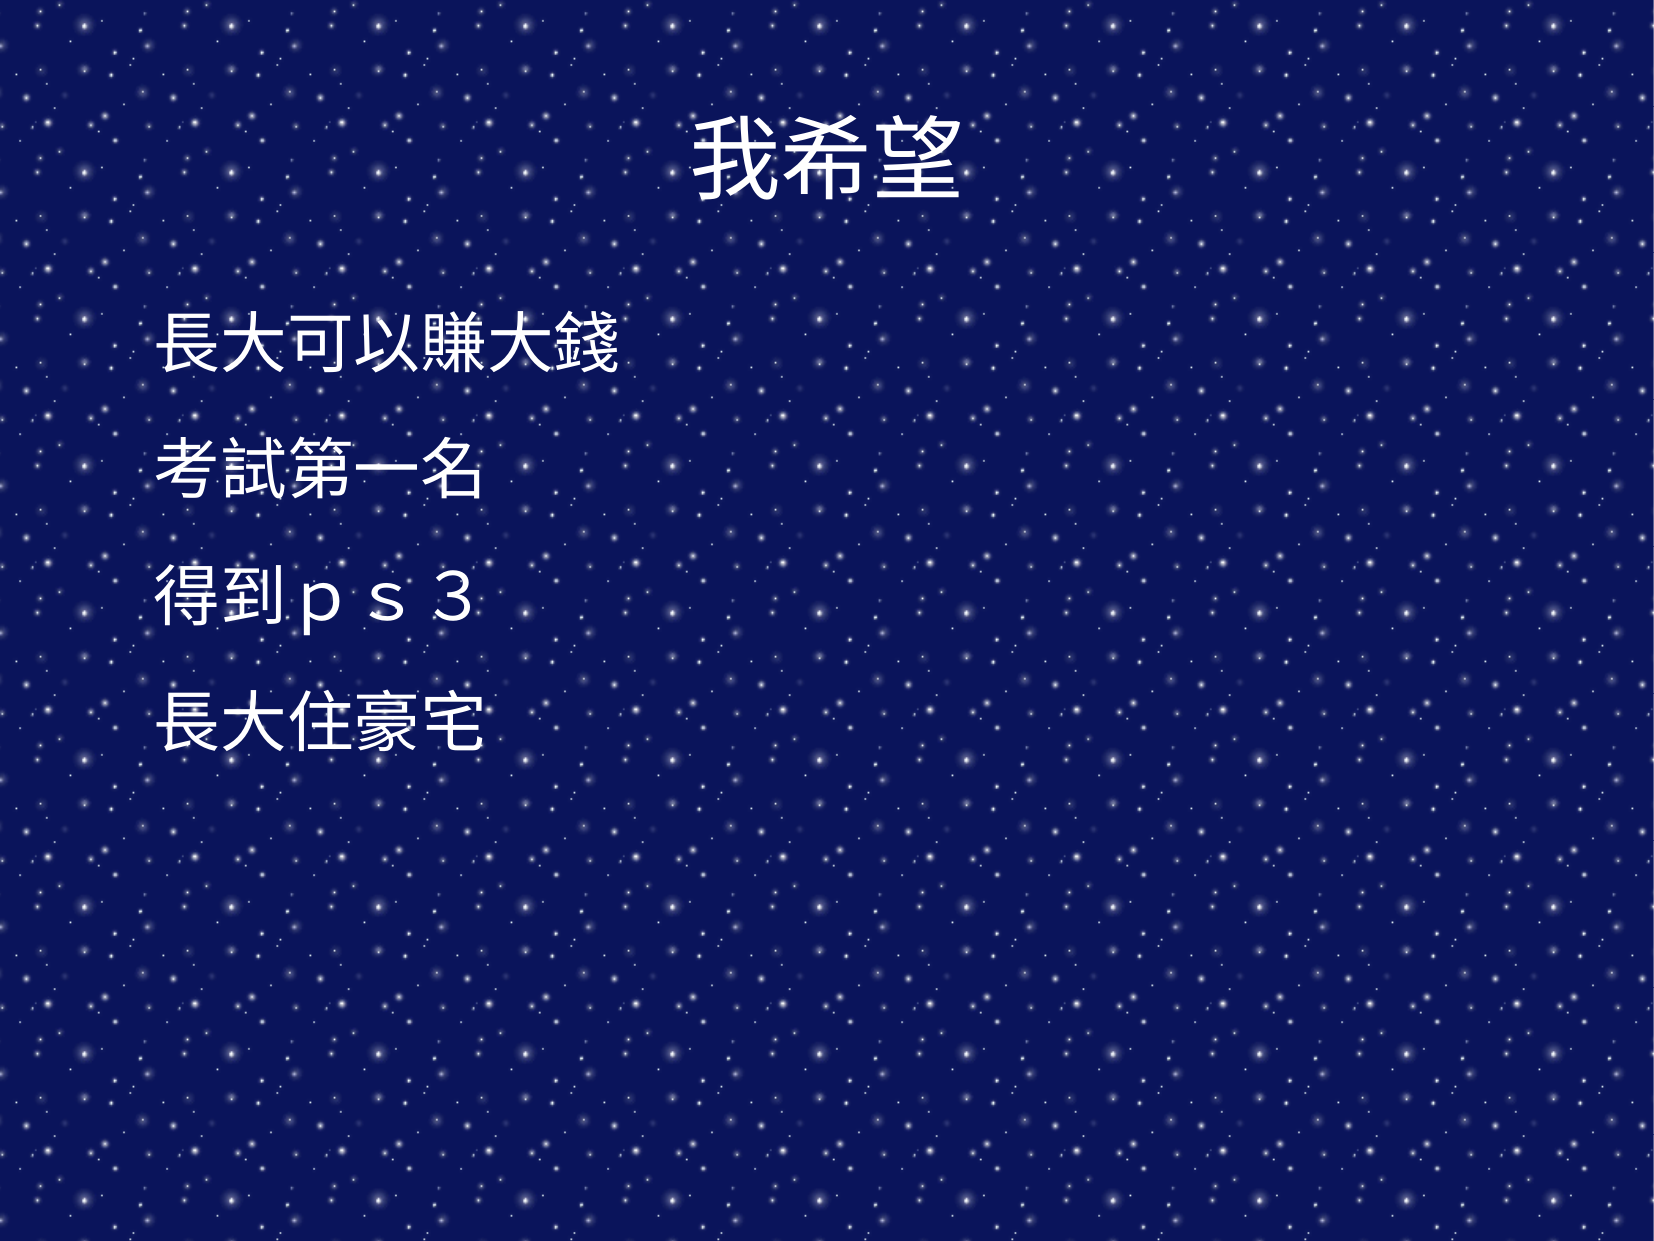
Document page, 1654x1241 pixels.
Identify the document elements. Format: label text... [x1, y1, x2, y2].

picture [0, 0, 1654, 1241]
list 長大可以賺大錢 考試第一名 得到ｐｓ３ 長大住豪宅 [82, 290, 1571, 1010]
title 我希望 [82, 49, 1571, 257]
